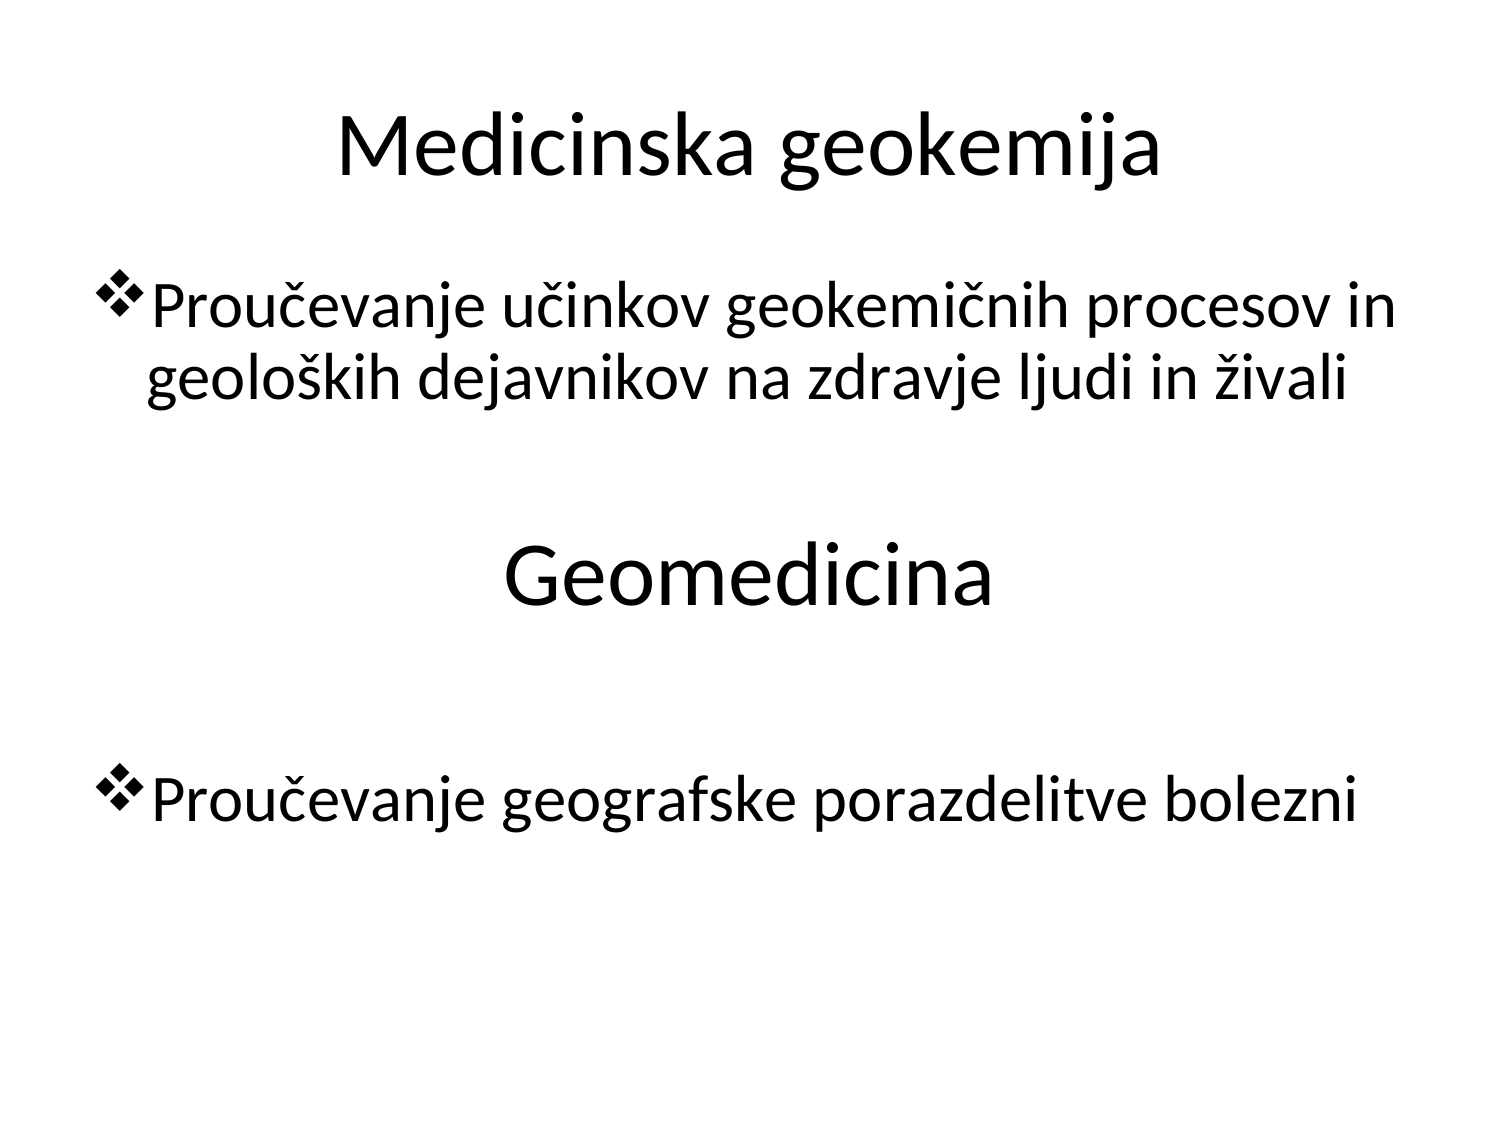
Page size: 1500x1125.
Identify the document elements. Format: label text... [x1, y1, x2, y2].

list Proučevanje učinkov geokemičnih procesov in geoloških dejavnikov na zdravje ljudi in živali Geomedicina Proučevanje geografske porazdelitve bolezni [75, 262, 1426, 1006]
title Medicinska geokemija [75, 45, 1426, 233]
